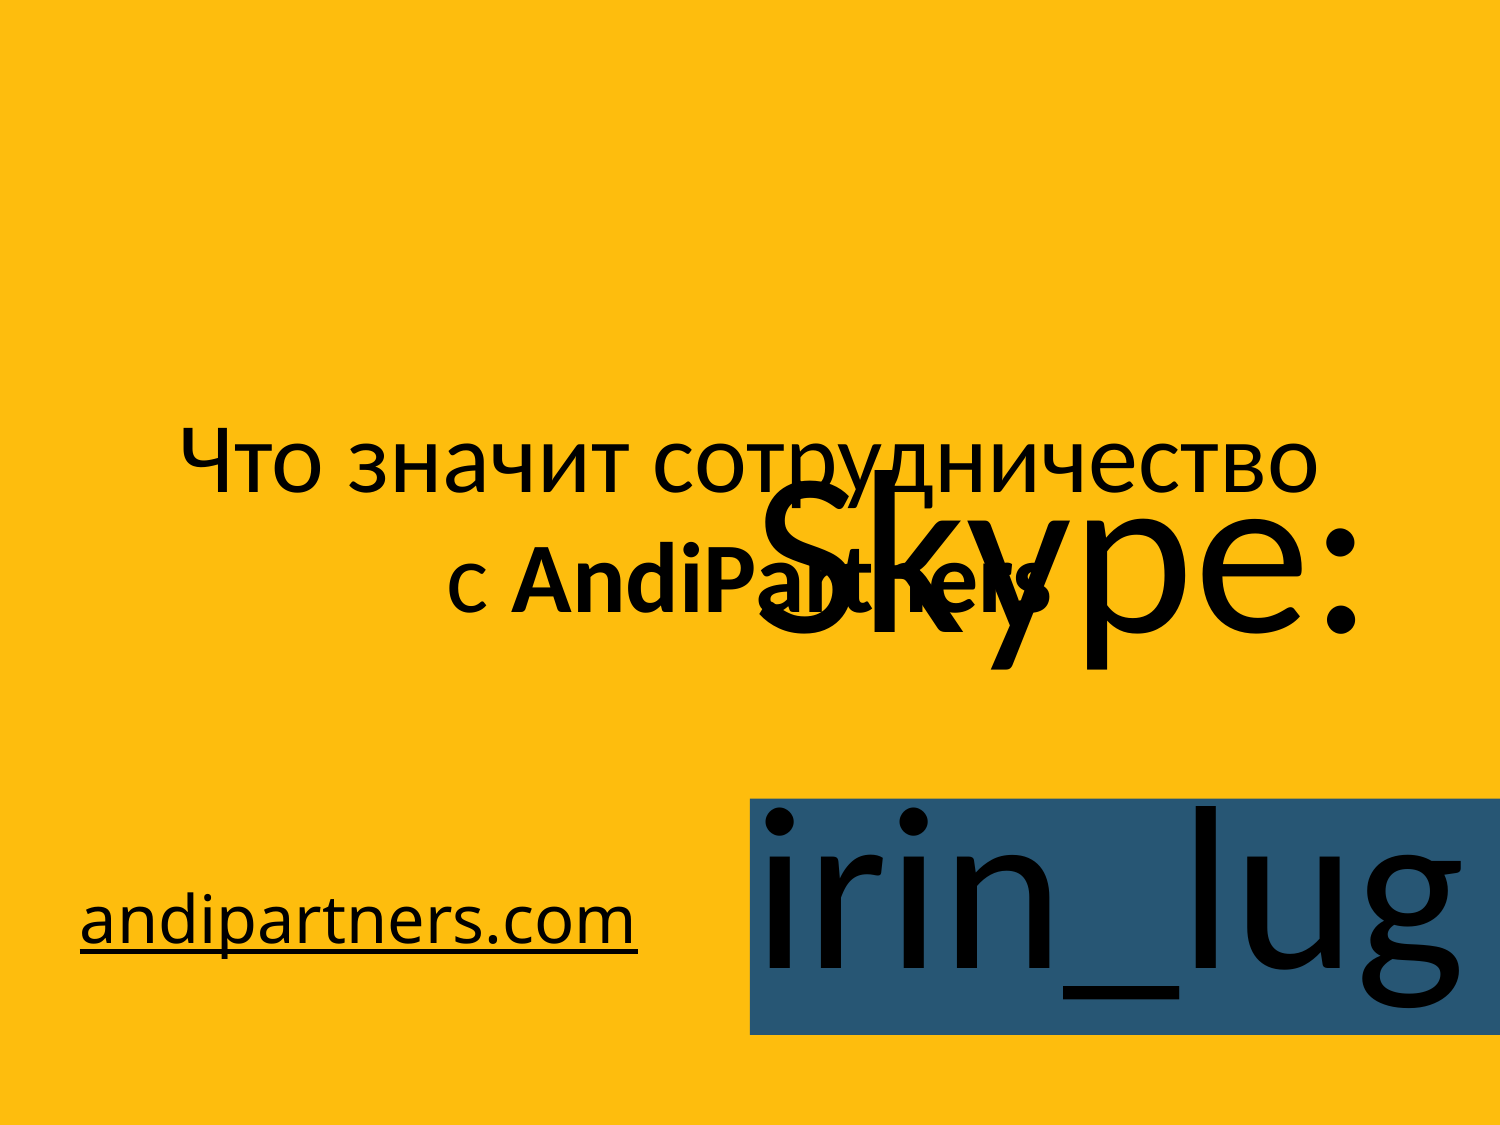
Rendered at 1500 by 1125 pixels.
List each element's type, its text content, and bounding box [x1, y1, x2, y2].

title Что значит сотрудничество с AndiPartners [41, 385, 1459, 705]
text_box Skype: irin_lugovaya 0 283 [738, 796, 1500, 1028]
text_box [749, 1028, 1500, 1035]
text_box andipartners.com [64, 869, 668, 965]
